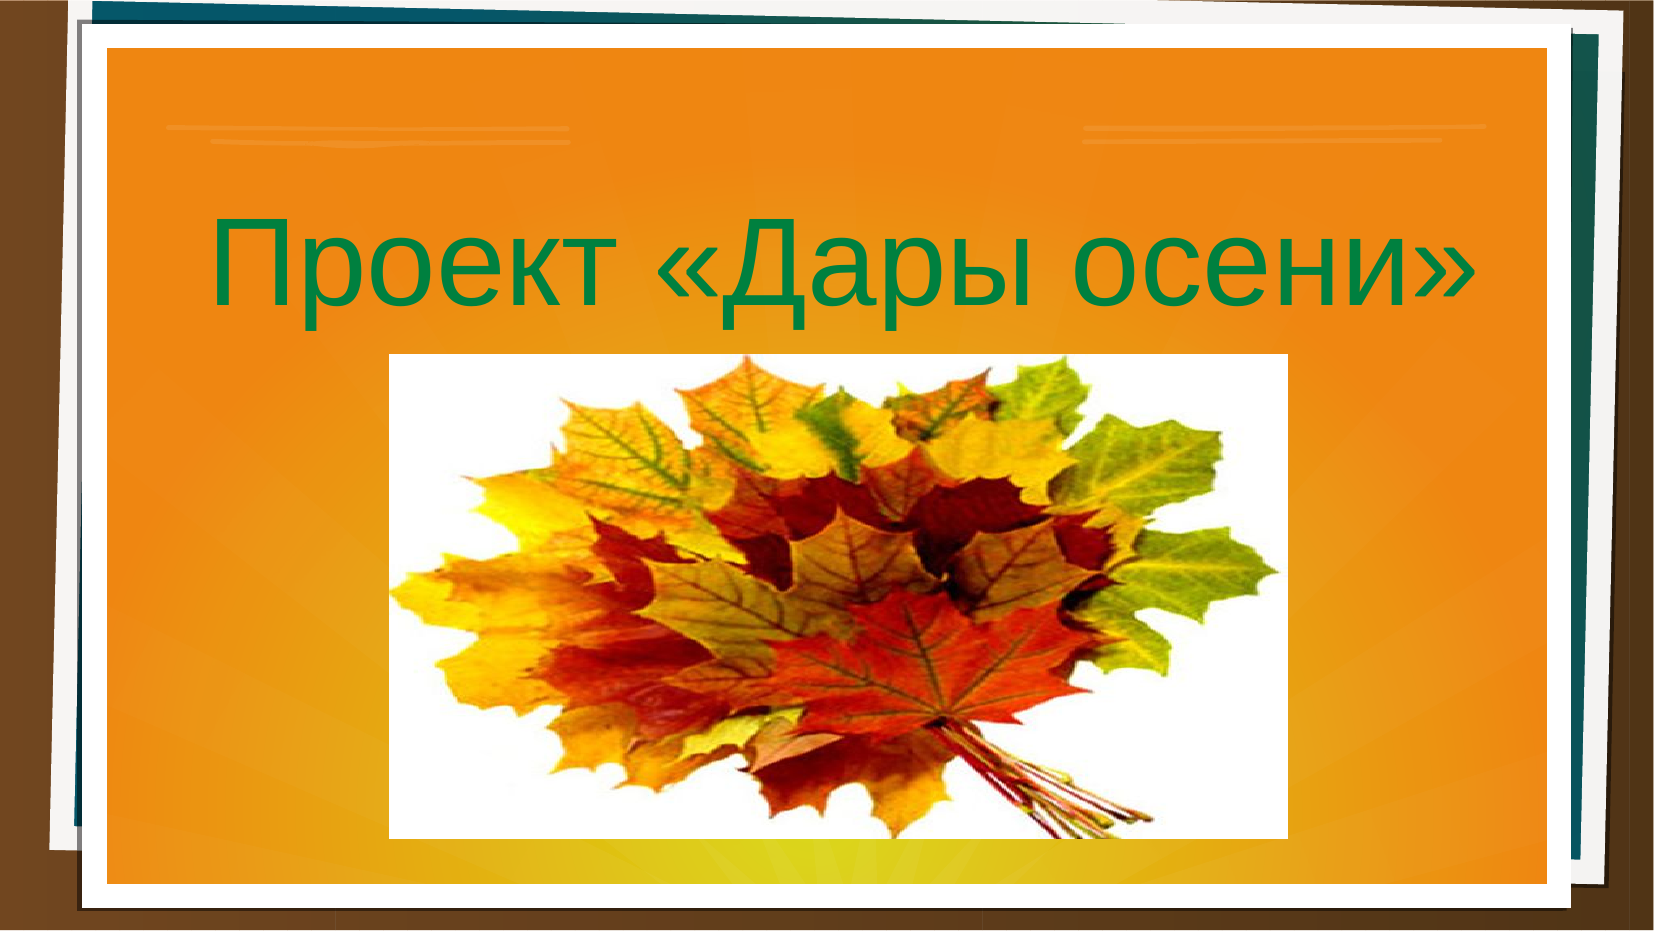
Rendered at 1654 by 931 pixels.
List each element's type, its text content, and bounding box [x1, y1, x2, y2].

picture [389, 354, 1288, 839]
title Проект «Дары осени» [165, 123, 1524, 402]
